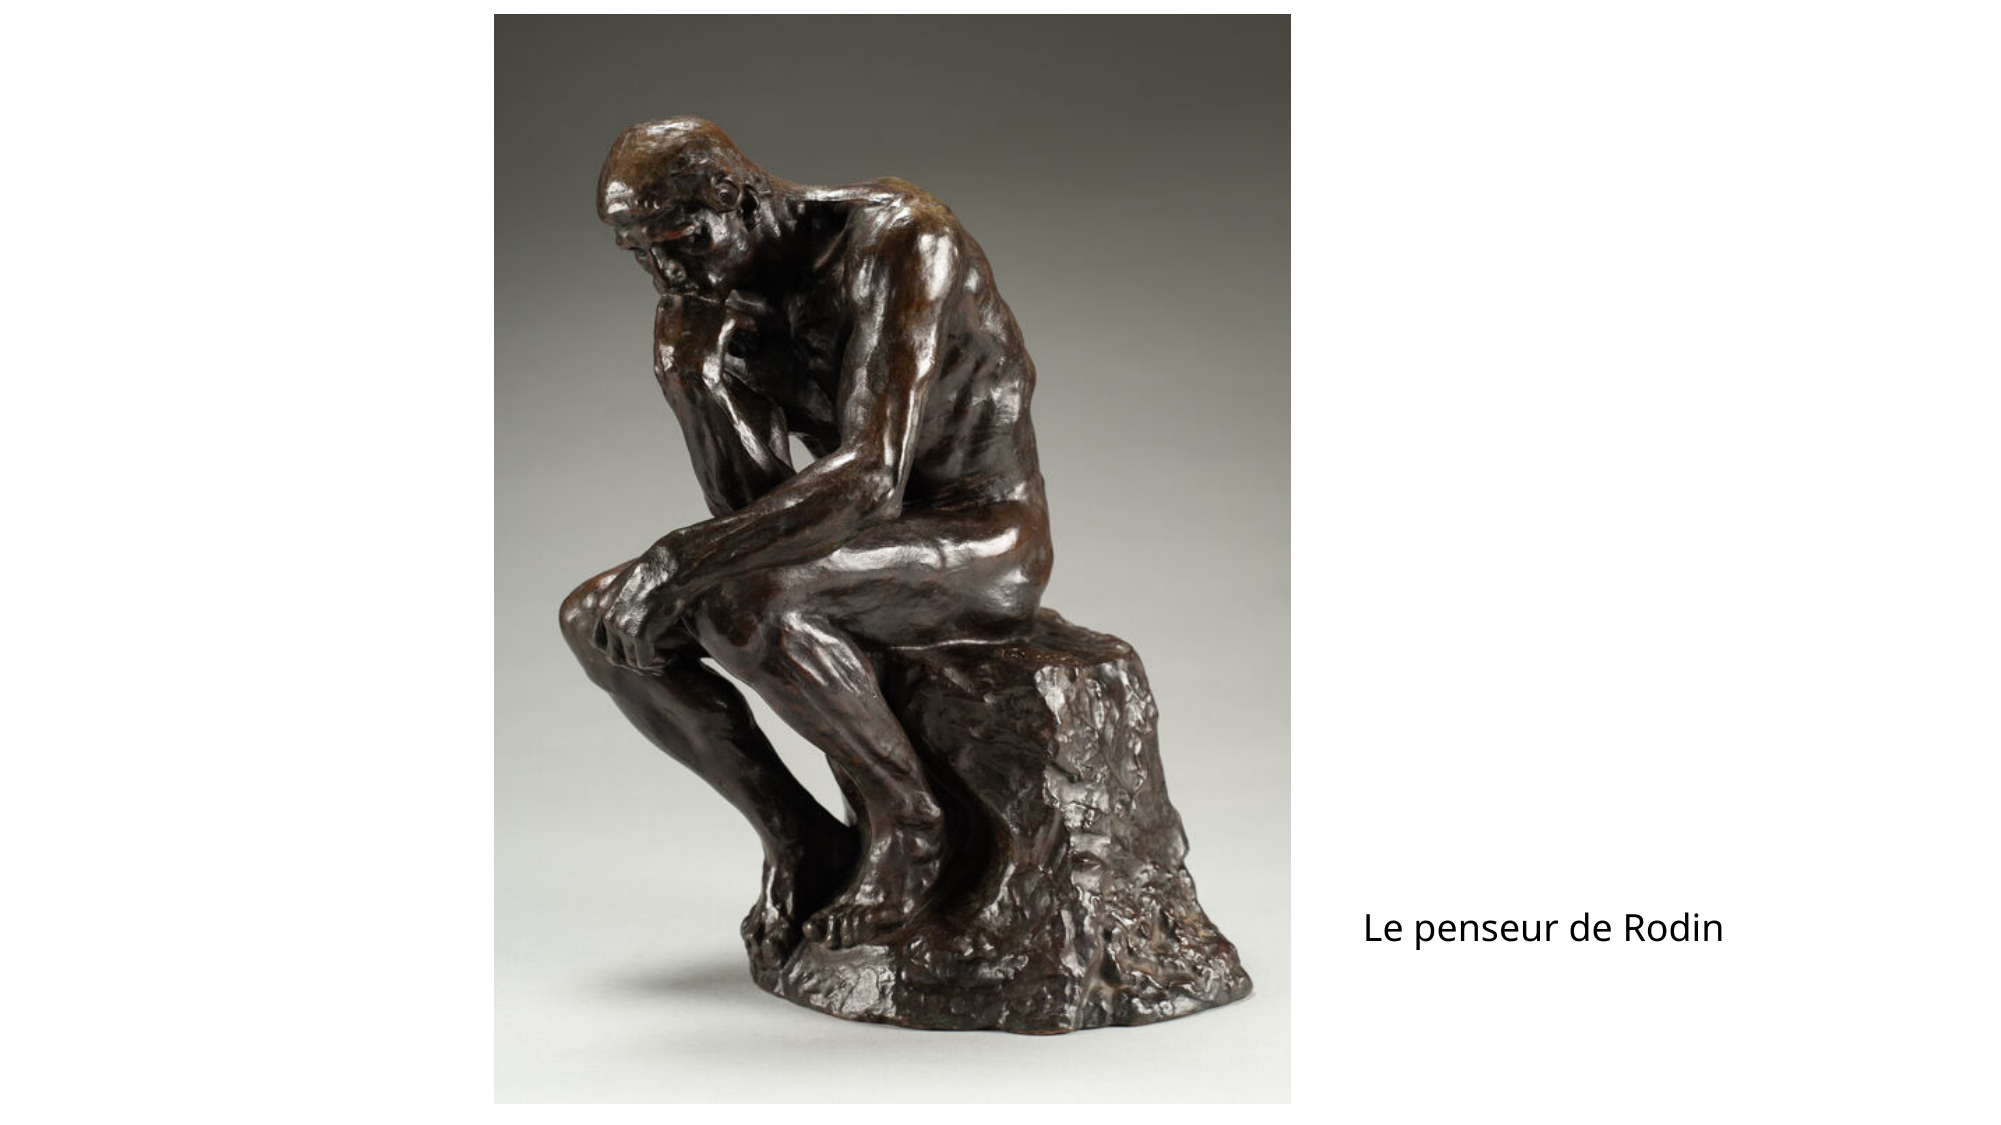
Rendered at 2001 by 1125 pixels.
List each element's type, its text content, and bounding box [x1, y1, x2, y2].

picture [494, 14, 1291, 1104]
title Le penseur de Rodin [1348, 901, 2000, 1119]
